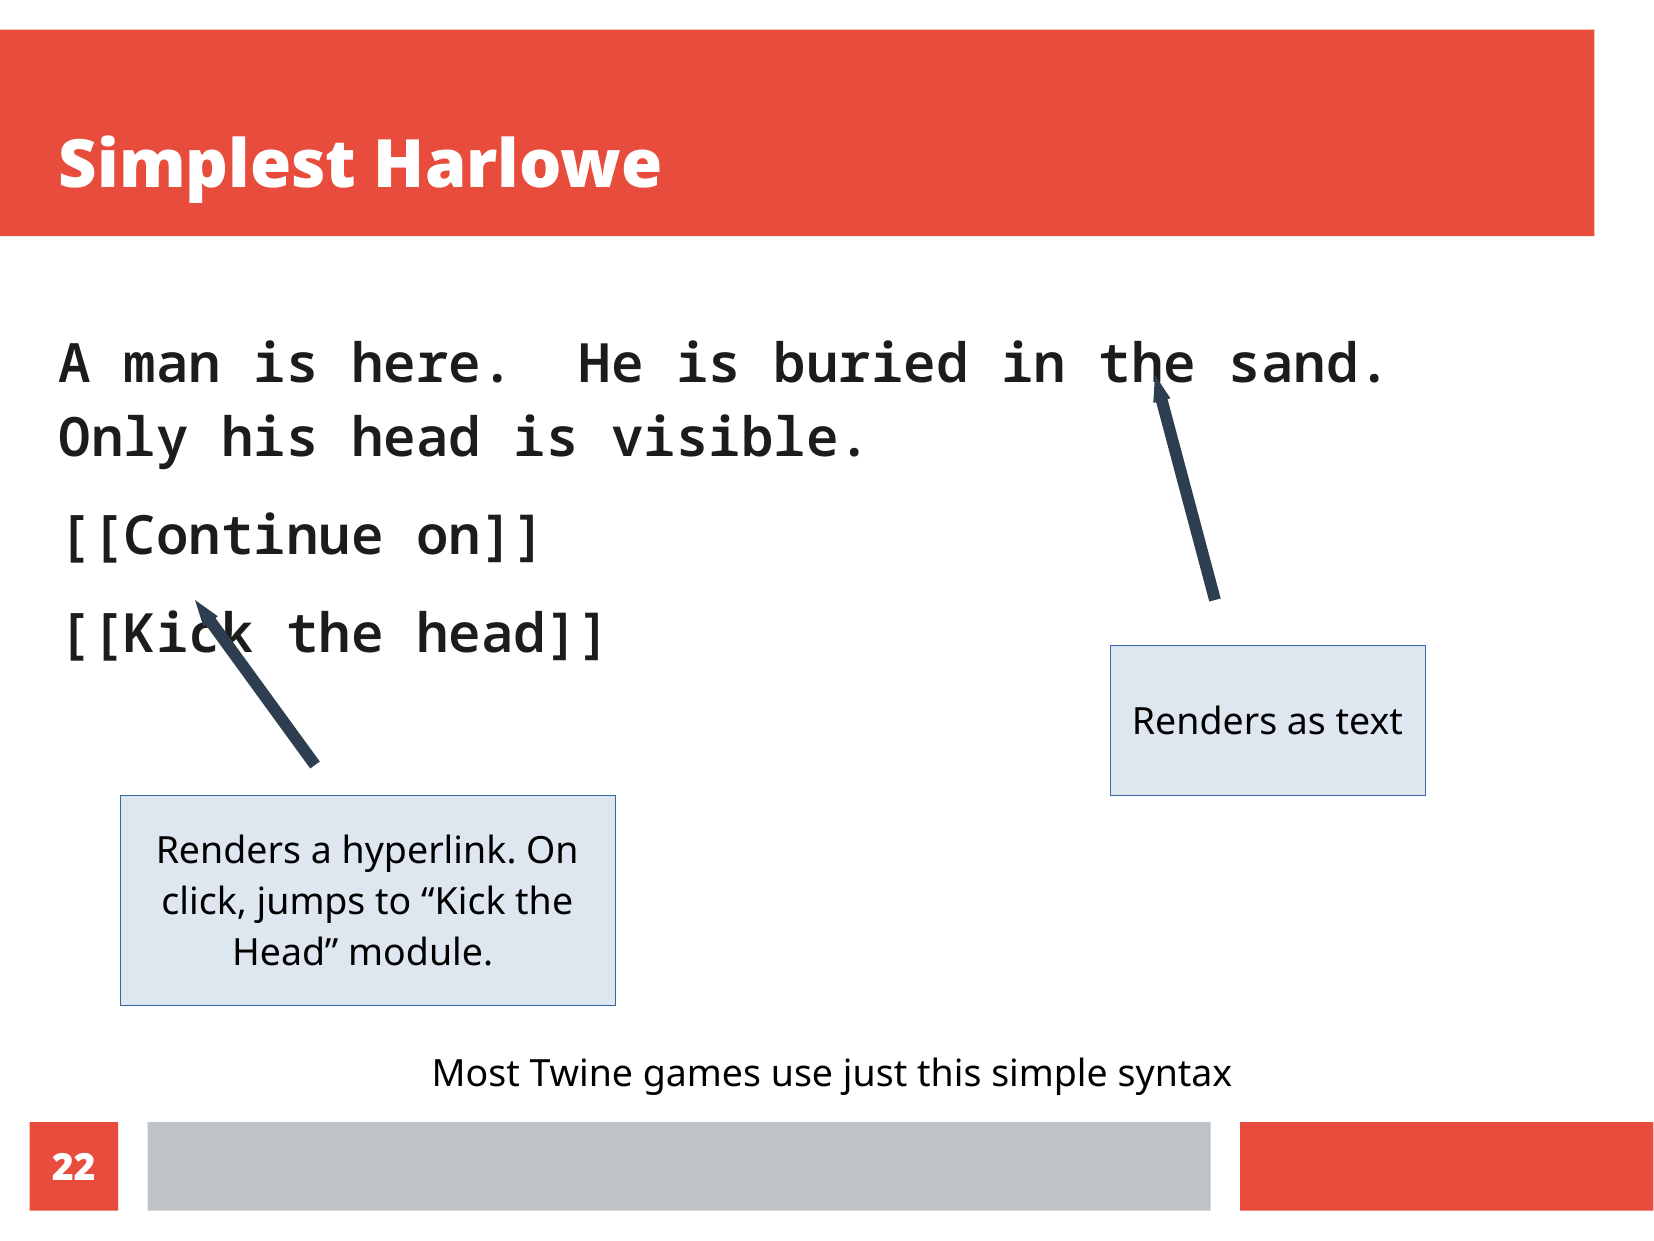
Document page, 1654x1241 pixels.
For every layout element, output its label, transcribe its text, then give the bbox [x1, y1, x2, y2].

text_box Most Twine games use just this simple syntax [105, 1035, 1561, 1111]
text_box Renders as text [1110, 645, 1426, 796]
text_box Renders a hyperlink. On click, jumps to “Kick the Head” module. [120, 795, 616, 1006]
list A man is here. He is buried in the sand. Only his head is visible. [[Continue on]] [[Kick the head]] [59, 324, 1565, 1093]
title Simplest Harlowe [59, 59, 1595, 207]
